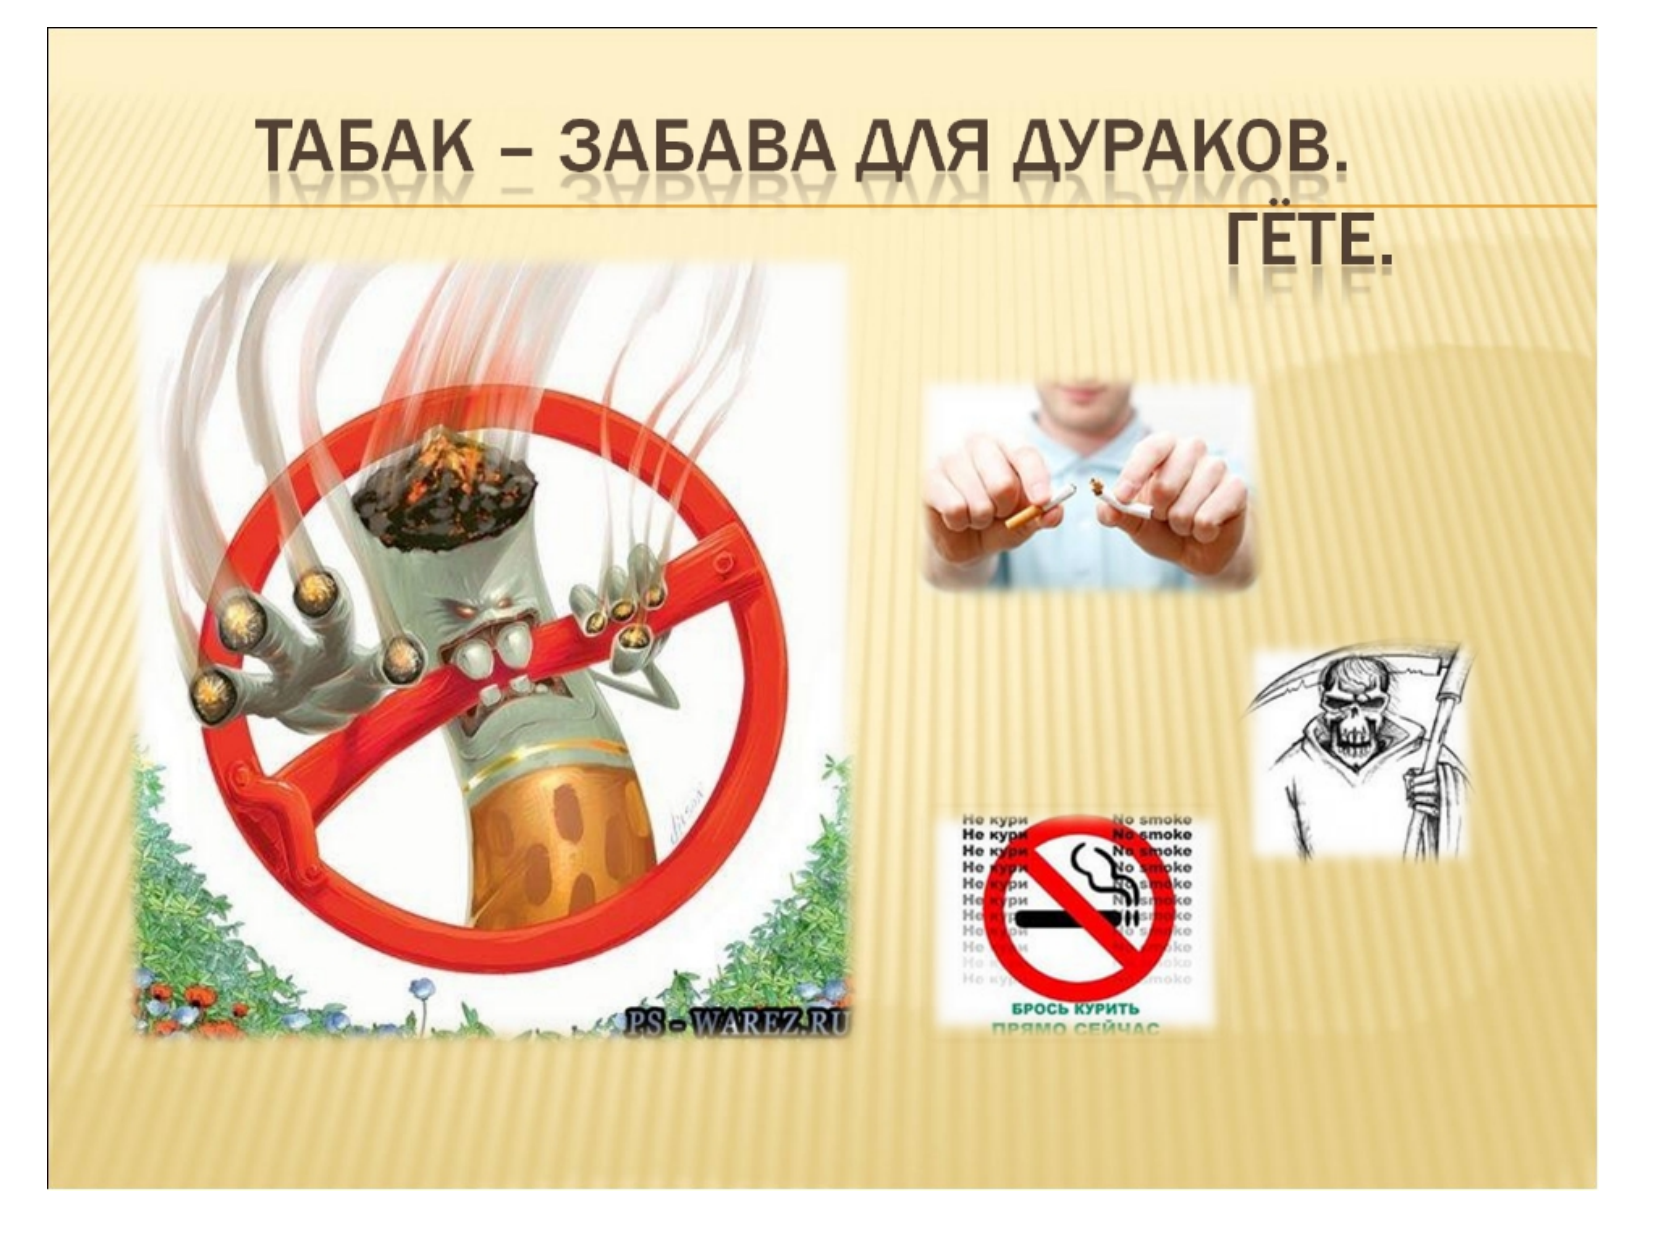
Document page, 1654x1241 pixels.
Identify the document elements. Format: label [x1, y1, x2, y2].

picture [47, 27, 1599, 1191]
